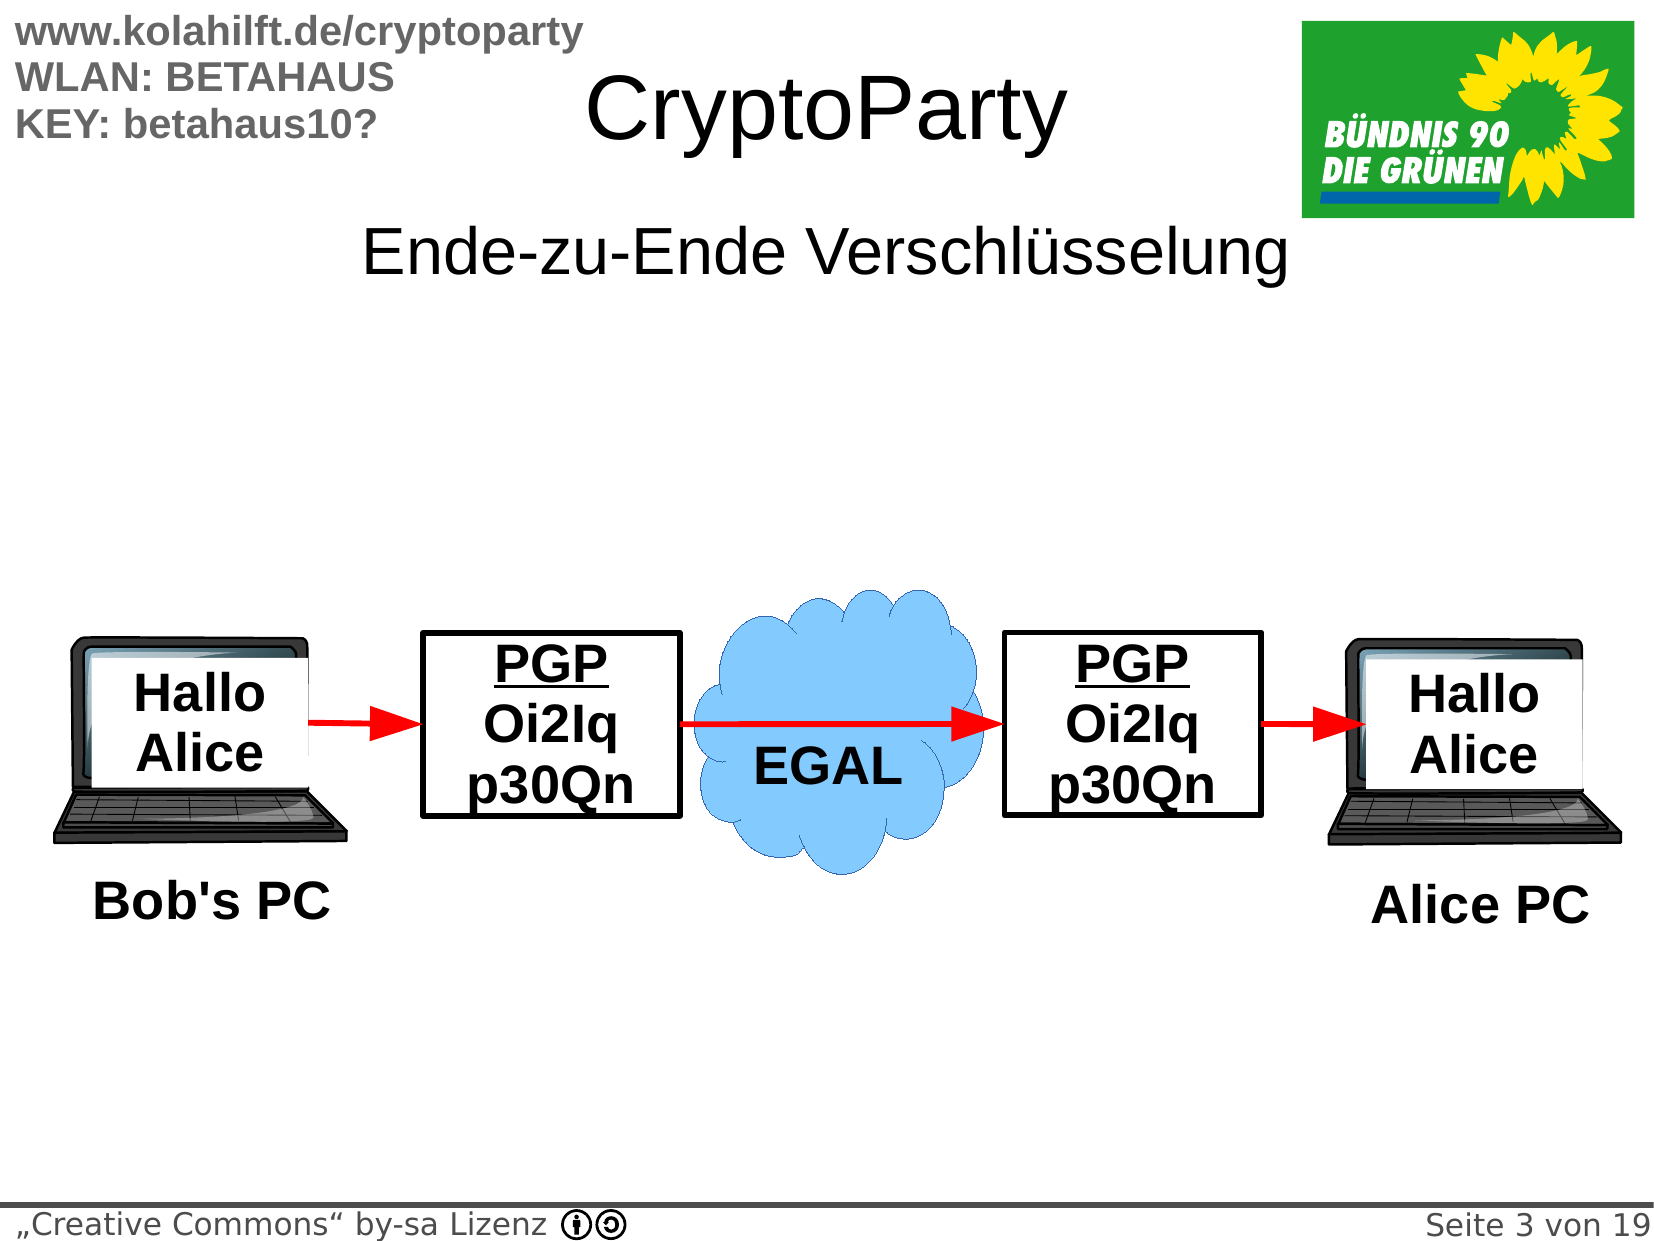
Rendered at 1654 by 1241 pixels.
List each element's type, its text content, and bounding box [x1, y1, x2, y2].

text_box Hallo Alice [1366, 659, 1583, 790]
text_box Alice PC [1322, 867, 1640, 943]
text_box Ende-zu-Ende Verschlüsselung [59, 206, 1595, 372]
text_box EGAL [694, 590, 983, 721]
text_box PGP Oi2Iq p30Qn [1004, 632, 1262, 816]
picture [1300, 577, 1654, 931]
text_box Bob's PC [53, 862, 372, 939]
text_box PGP Oi2Iq p30Qn [423, 632, 680, 816]
text_box EGAL [694, 727, 984, 875]
text_box Hallo Alice [91, 657, 309, 788]
picture [25, 575, 379, 929]
